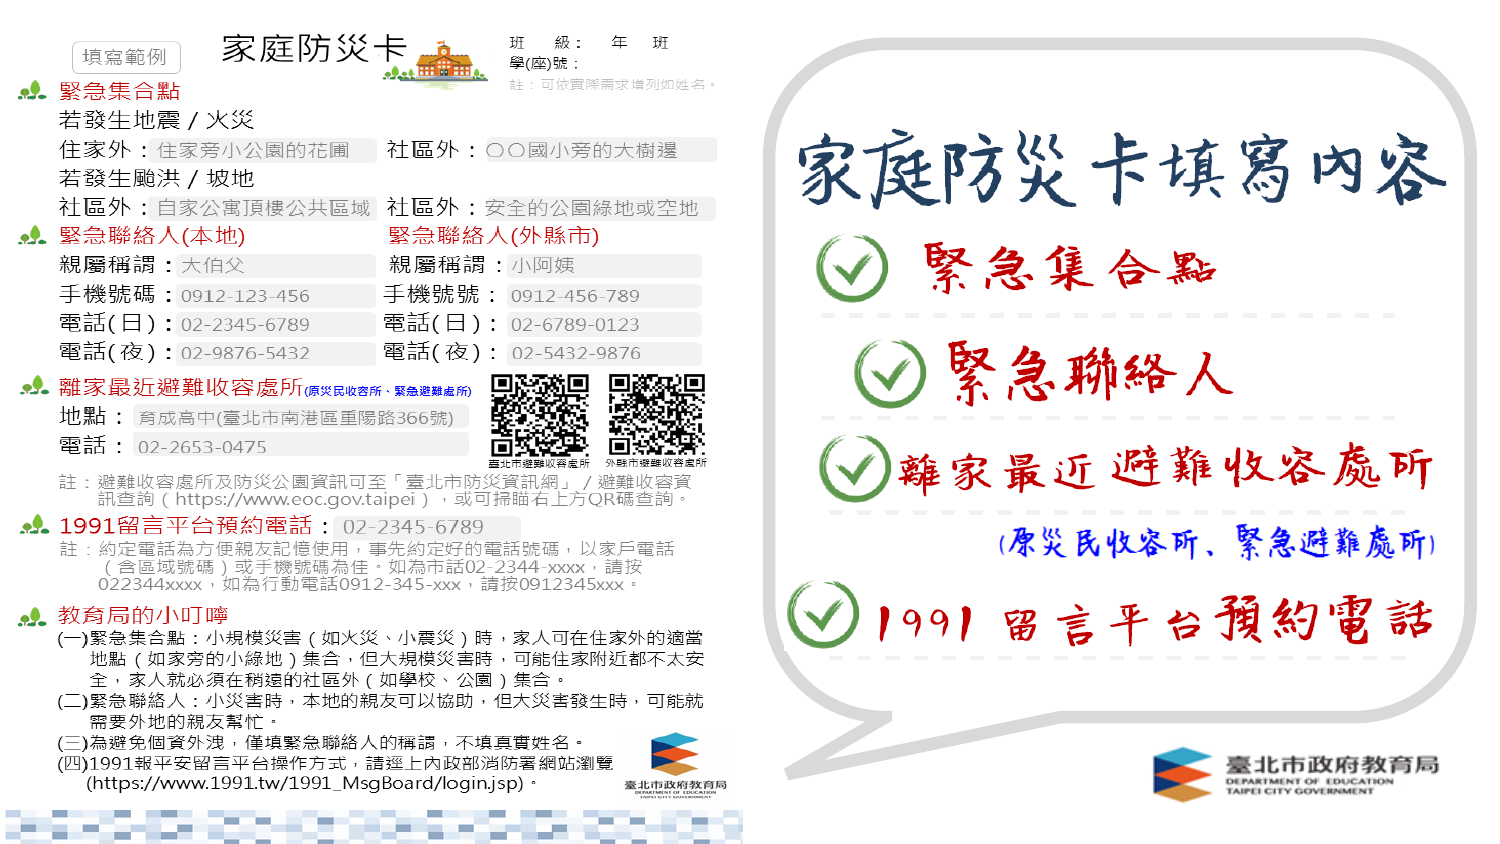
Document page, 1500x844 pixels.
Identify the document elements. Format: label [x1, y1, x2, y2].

picture [797, 125, 1447, 210]
picture [915, 232, 1223, 302]
picture [998, 521, 1437, 564]
picture [1144, 729, 1455, 822]
picture [868, 592, 1203, 650]
picture [816, 429, 1105, 505]
picture [813, 229, 889, 305]
picture [1210, 593, 1435, 646]
picture [1109, 436, 1436, 498]
picture [945, 336, 1235, 411]
picture [5, 8, 743, 844]
picture [851, 334, 927, 411]
picture [784, 575, 860, 651]
